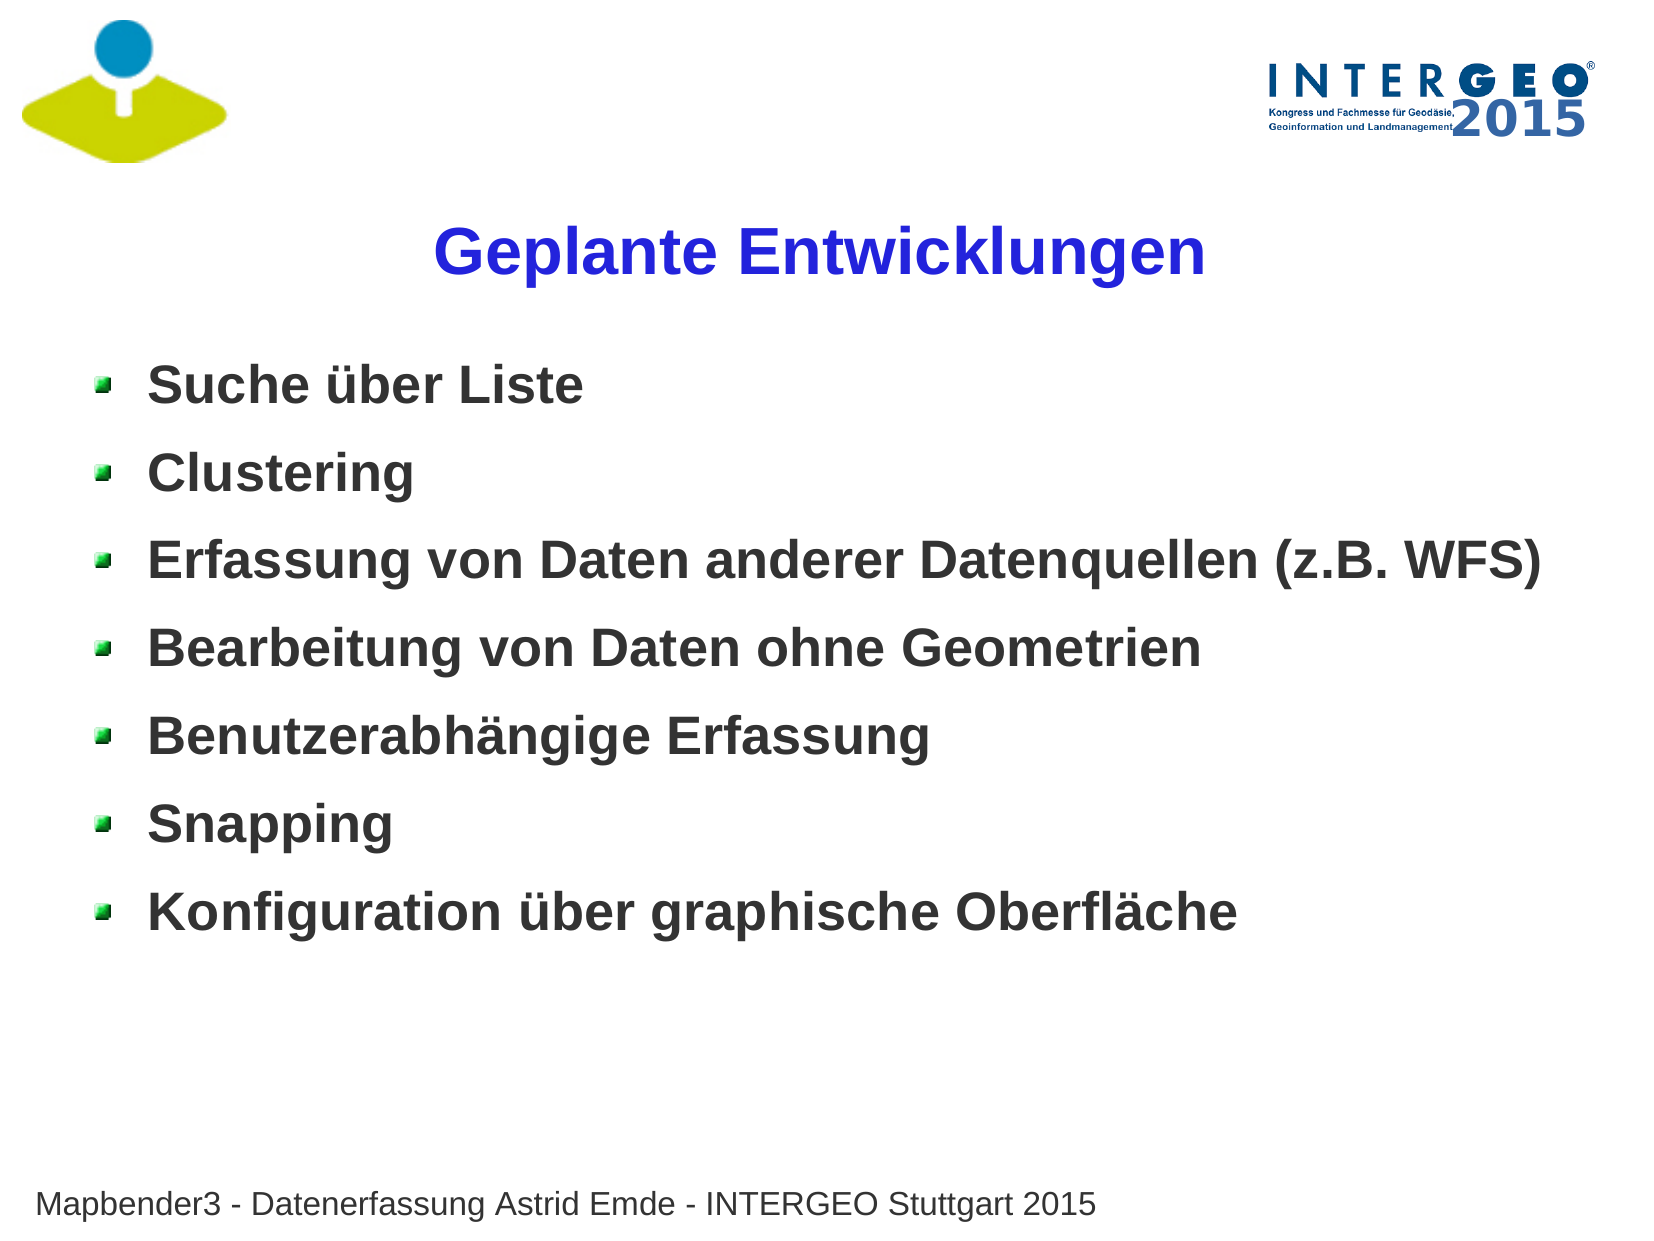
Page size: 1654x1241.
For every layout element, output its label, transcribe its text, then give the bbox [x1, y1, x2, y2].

title Geplante Entwicklungen [76, 177, 1565, 325]
list Suche über Liste Clustering Erfassung von Daten anderer Datenquellen (z.B. WFS) Bearbeitung von Daten ohne Geometrien Benutzerabhängige Erfassung Snapping Konfiguration über graphische Oberfläche [76, 354, 1565, 1173]
picture [22, 20, 231, 163]
picture [1269, 61, 1595, 132]
picture [1496, 105, 1507, 130]
